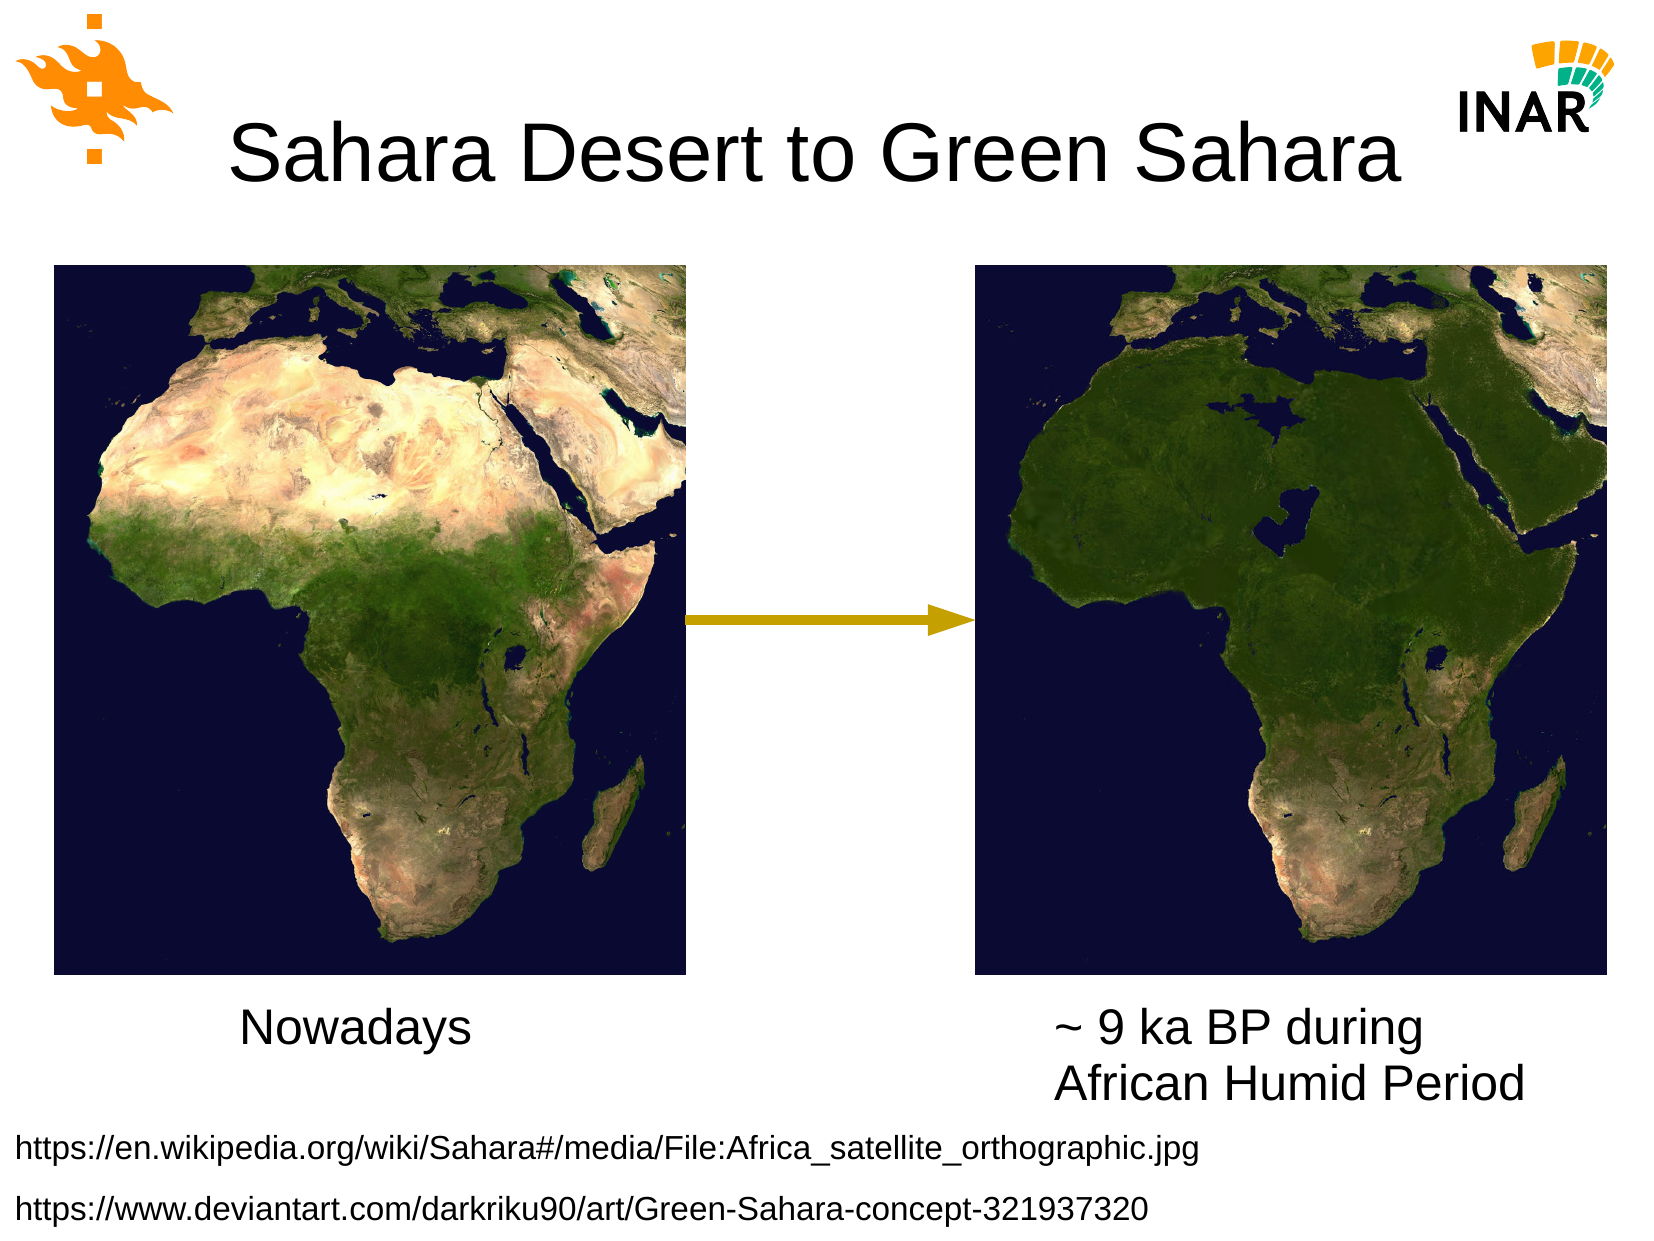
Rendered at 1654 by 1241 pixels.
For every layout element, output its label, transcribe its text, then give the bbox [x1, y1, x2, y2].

text_box https://en.wikipedia.org/wiki/Sahara#/media/File:Africa_satellite_orthographic.jpg [0, 1122, 1371, 1182]
picture [0, 0, 188, 178]
text_box ~ 9 ka BP during African Humid Period [1039, 992, 1571, 1119]
picture [54, 265, 686, 975]
text_box Nowadays [224, 992, 508, 1063]
title Sahara Desert to Green Sahara [177, 49, 1453, 257]
text_box https://www.deviantart.com/darkriku90/art/Green-Sahara-concept-321937320 [0, 1183, 1312, 1241]
picture [1417, 1, 1652, 179]
picture [975, 265, 1607, 975]
